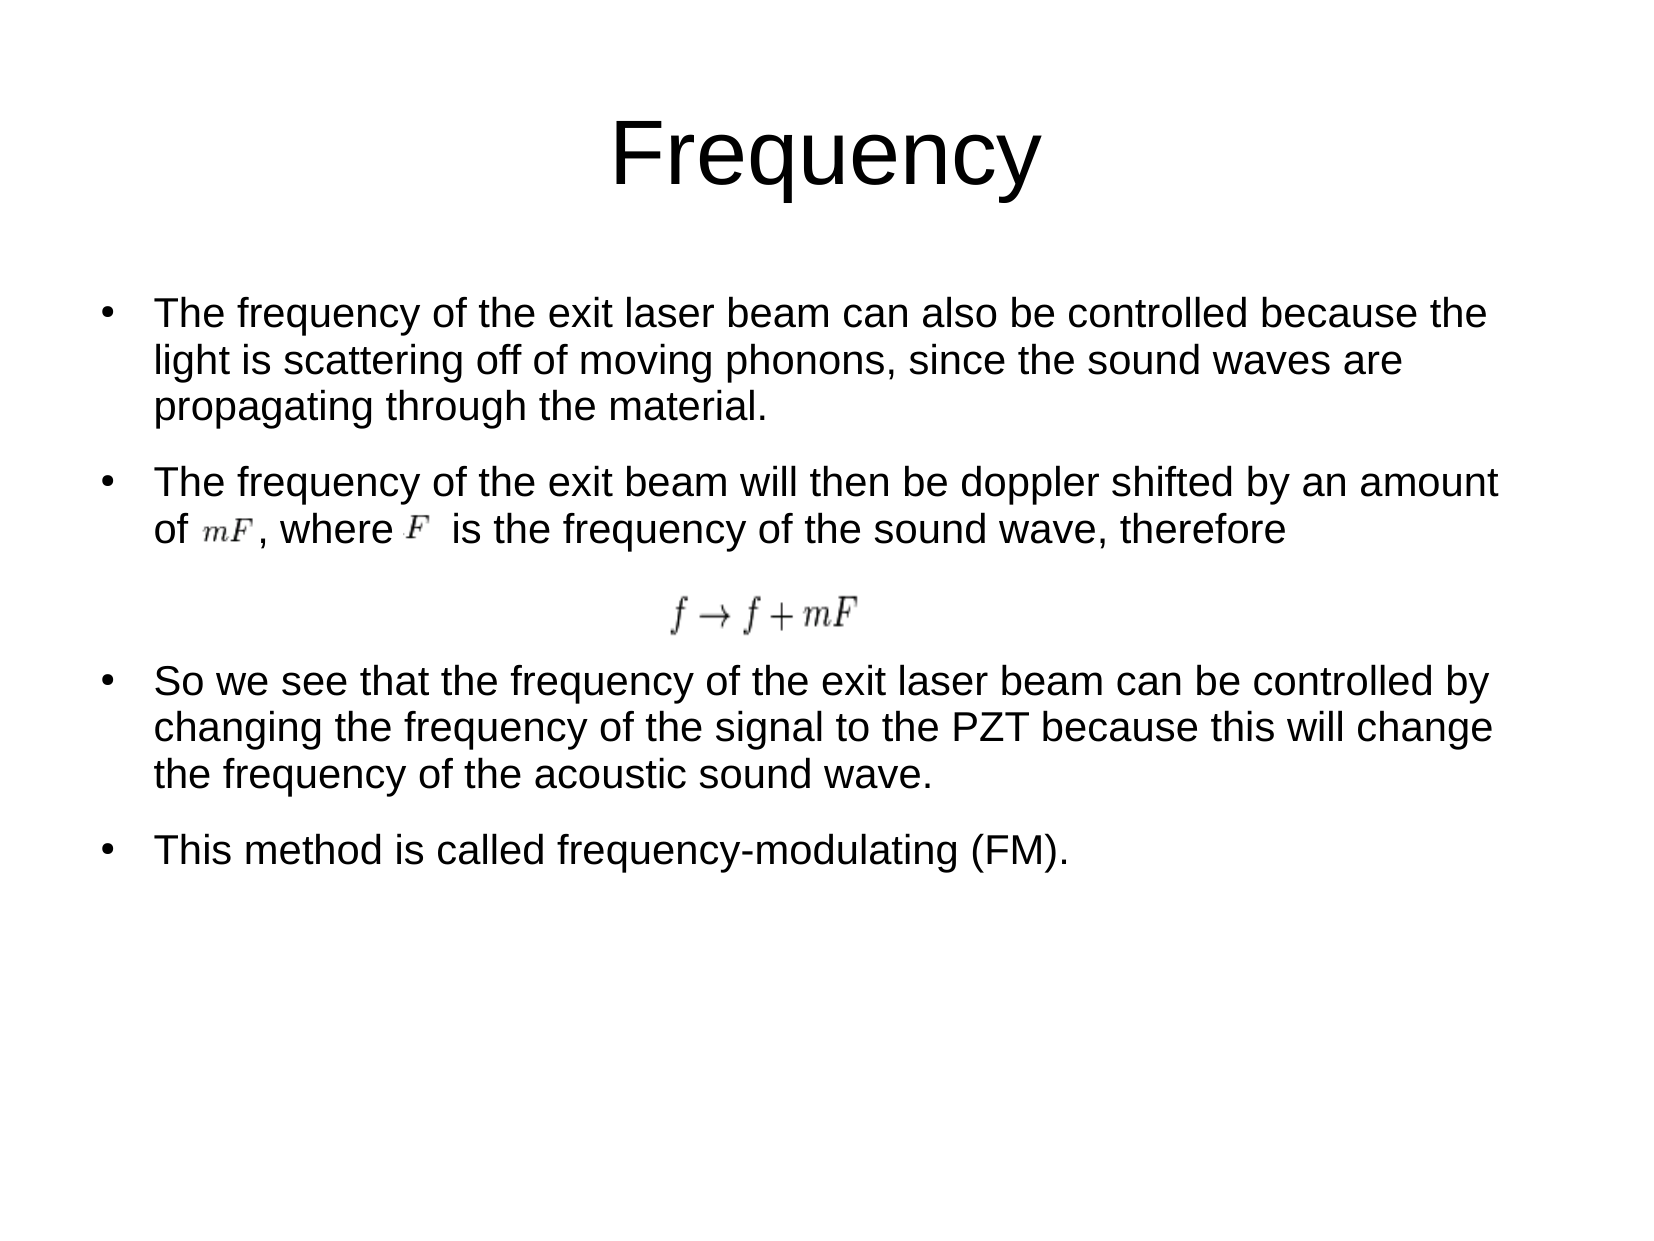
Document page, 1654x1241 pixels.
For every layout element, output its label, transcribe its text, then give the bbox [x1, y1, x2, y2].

picture [195, 509, 256, 553]
list The frequency of the exit laser beam can also be controlled because the light is scattering off of moving phonons, since the sound waves are propagating through the material. The frequency of the exit beam will then be doppler shifted by an amount of , where is the frequency of the sound wave, therefore So we see that the frequency of the exit laser beam can be controlled by changing the frequency of the signal to the PZT because this will change the frequency of the acoustic sound wave. This method is called frequency-modulating (FM). [82, 290, 1538, 1010]
picture [403, 509, 436, 545]
title Frequency [82, 49, 1571, 257]
picture [661, 584, 871, 646]
